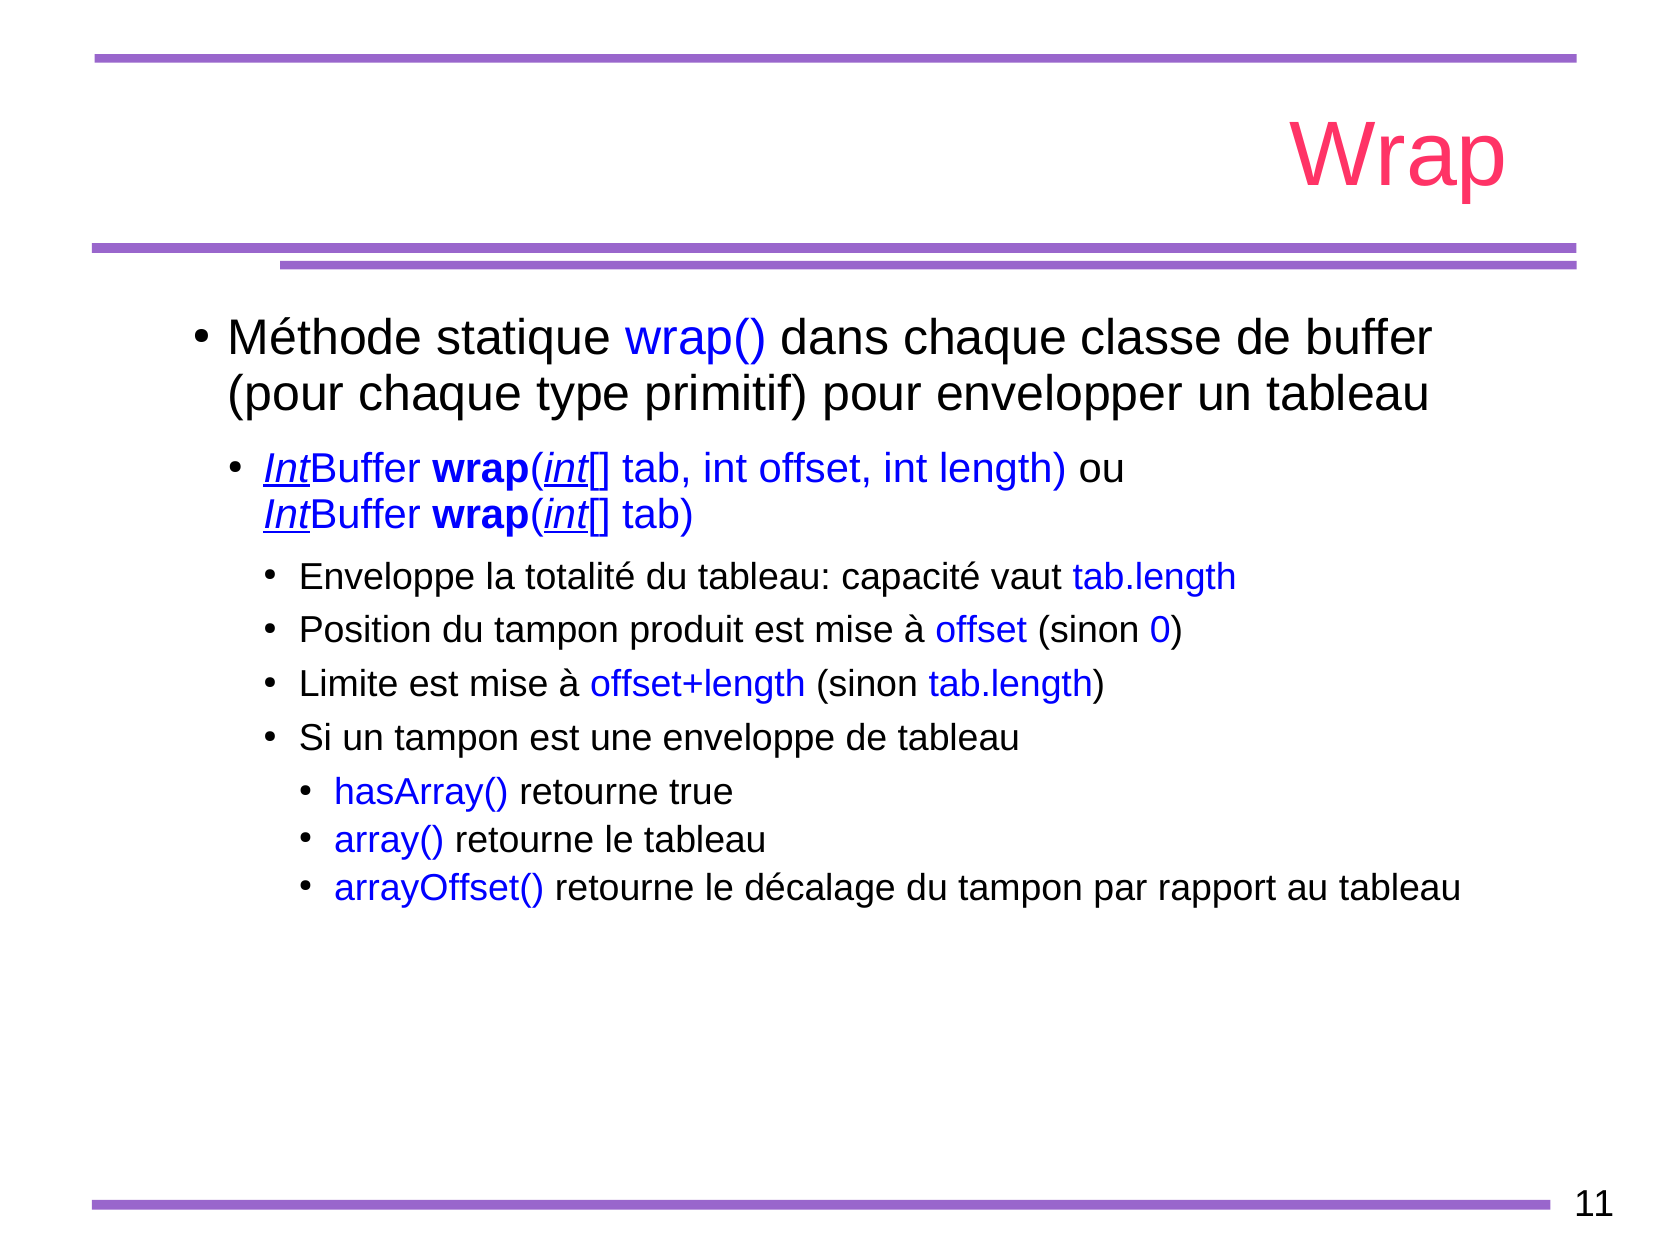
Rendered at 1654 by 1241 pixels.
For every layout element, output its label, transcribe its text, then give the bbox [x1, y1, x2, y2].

list Méthode statique wrap() dans chaque classe de buffer (pour chaque type primitif) pour envelopper un tableau IntBuffer wrap(int[] tab, int offset, int length) ou IntBuffer wrap(int[] tab) Enveloppe la totalité du tableau: capacité vaut tab.length Position du tampon produit est mise à offset (sinon 0) Limite est mise à offset+length (sinon tab.length) Si un tampon est une enveloppe de tableau hasArray() retourne true array() retourne le tableau arrayOffset() retourne le décalage du tampon par rapport au tableau [121, 309, 1534, 1162]
title Wrap [121, 49, 1534, 257]
